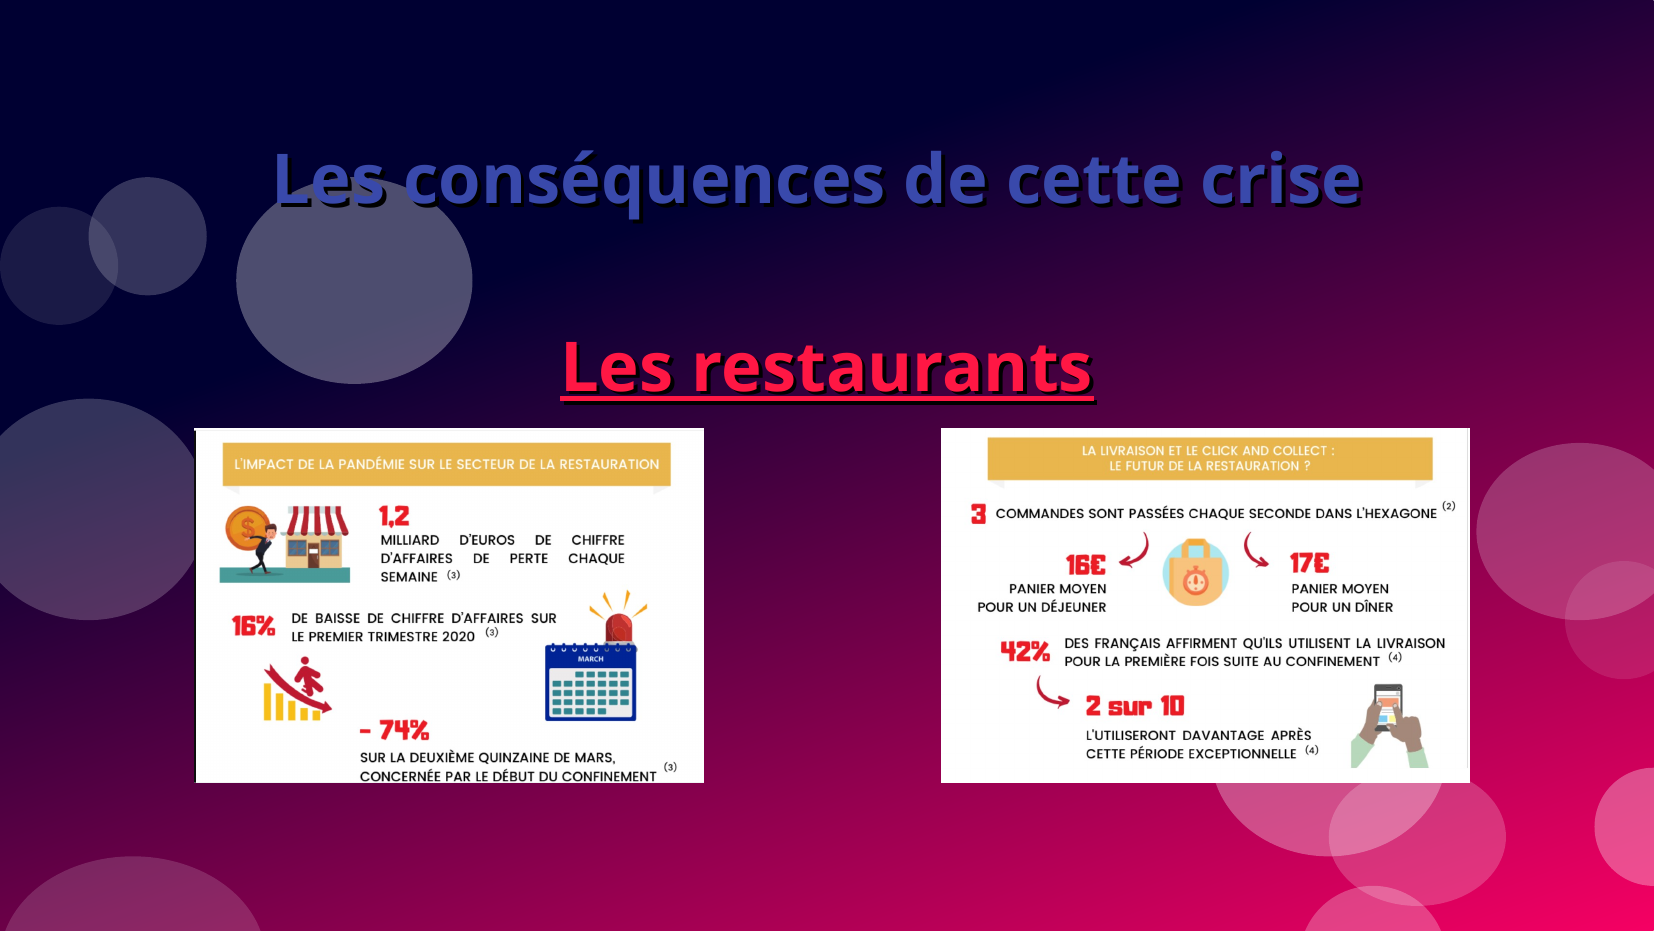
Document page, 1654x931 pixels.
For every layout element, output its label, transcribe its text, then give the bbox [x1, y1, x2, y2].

picture [941, 428, 1470, 783]
title Les conséquences de cette crise Les restaurants [88, 160, 1565, 475]
picture [194, 428, 704, 783]
